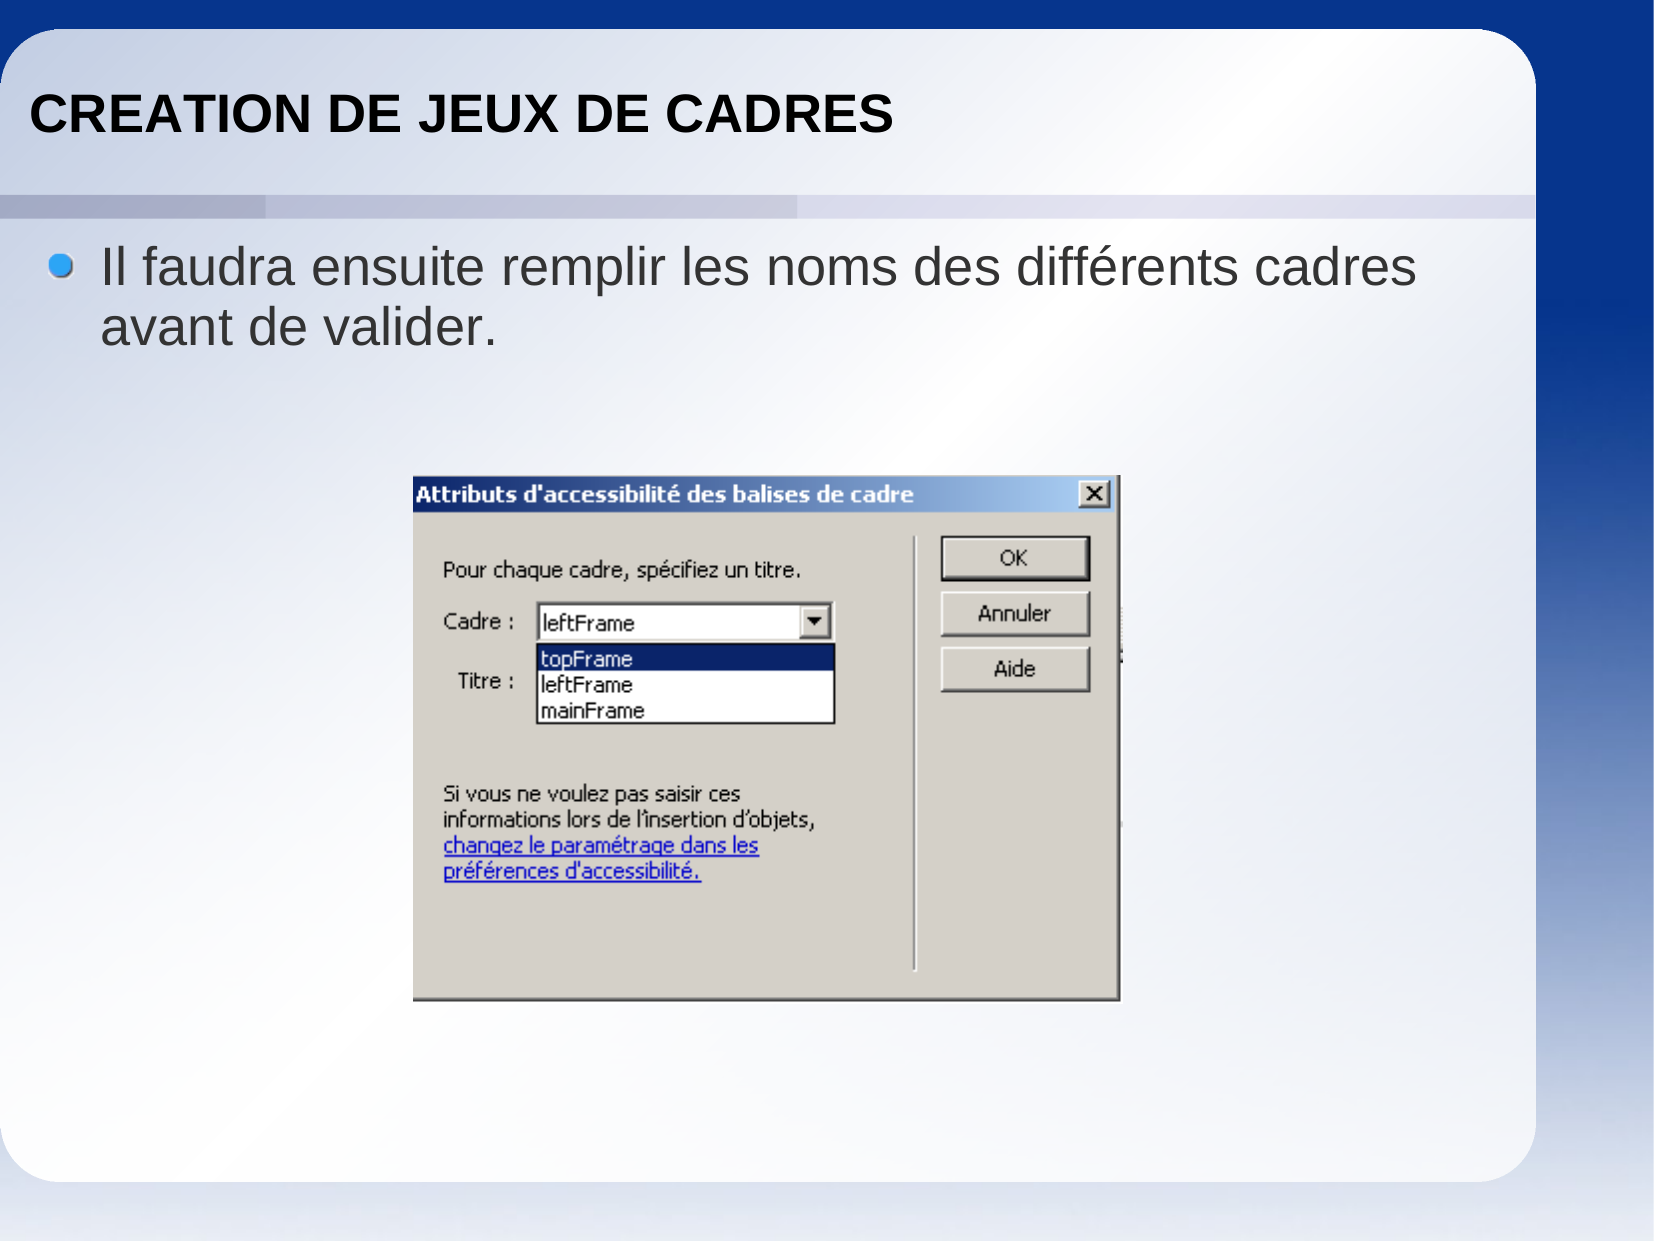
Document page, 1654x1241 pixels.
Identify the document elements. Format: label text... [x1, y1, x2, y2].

picture [413, 475, 1123, 1004]
picture [0, 0, 1654, 1241]
list Il faudra ensuite remplir les noms des différents cadres avant de valider. [29, 236, 1506, 1152]
title CREATION DE JEUX DE CADRES [29, 49, 1506, 178]
